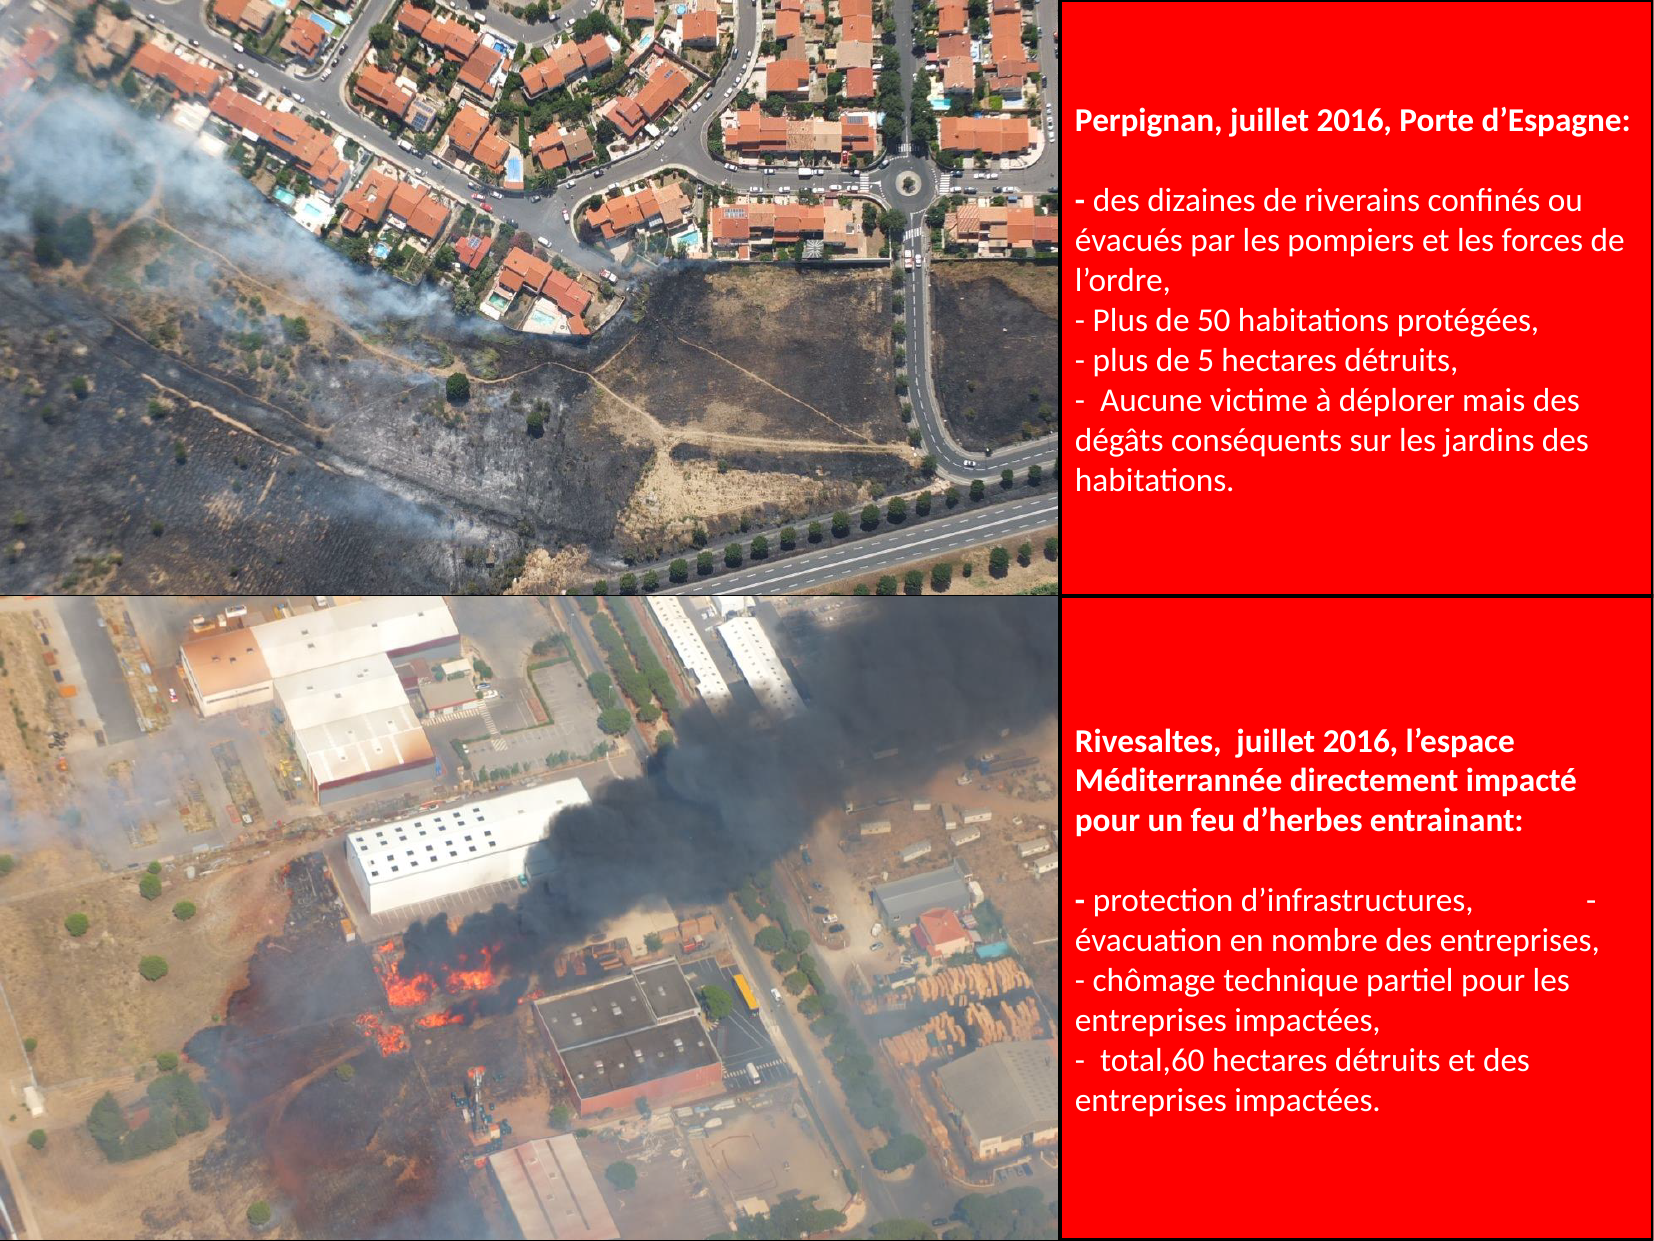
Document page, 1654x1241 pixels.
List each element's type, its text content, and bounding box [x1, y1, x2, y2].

text_box Perpignan, juillet 2016, Porte d’Espagne: - des dizaines de riverains confinés ou évacués par les pompiers et les forces de l’ordre, - Plus de 50 habitations protégées, - plus de 5 hectares détruits, - Aucune victime à déplorer mais des dégâts conséquents sur les jardins des habitations. [1060, 0, 1654, 596]
picture [0, 596, 1060, 1241]
picture [0, 0, 1060, 595]
text_box Rivesaltes, juillet 2016, l’espace Méditerrannée directement impacté pour un feu d’herbes entrainant: - protection d’infrastructures, - évacuation en nombre des entreprises, - chômage technique partiel pour les entreprises impactées, - total,60 hectares détruits et des entreprises impactées. [1060, 596, 1654, 1241]
